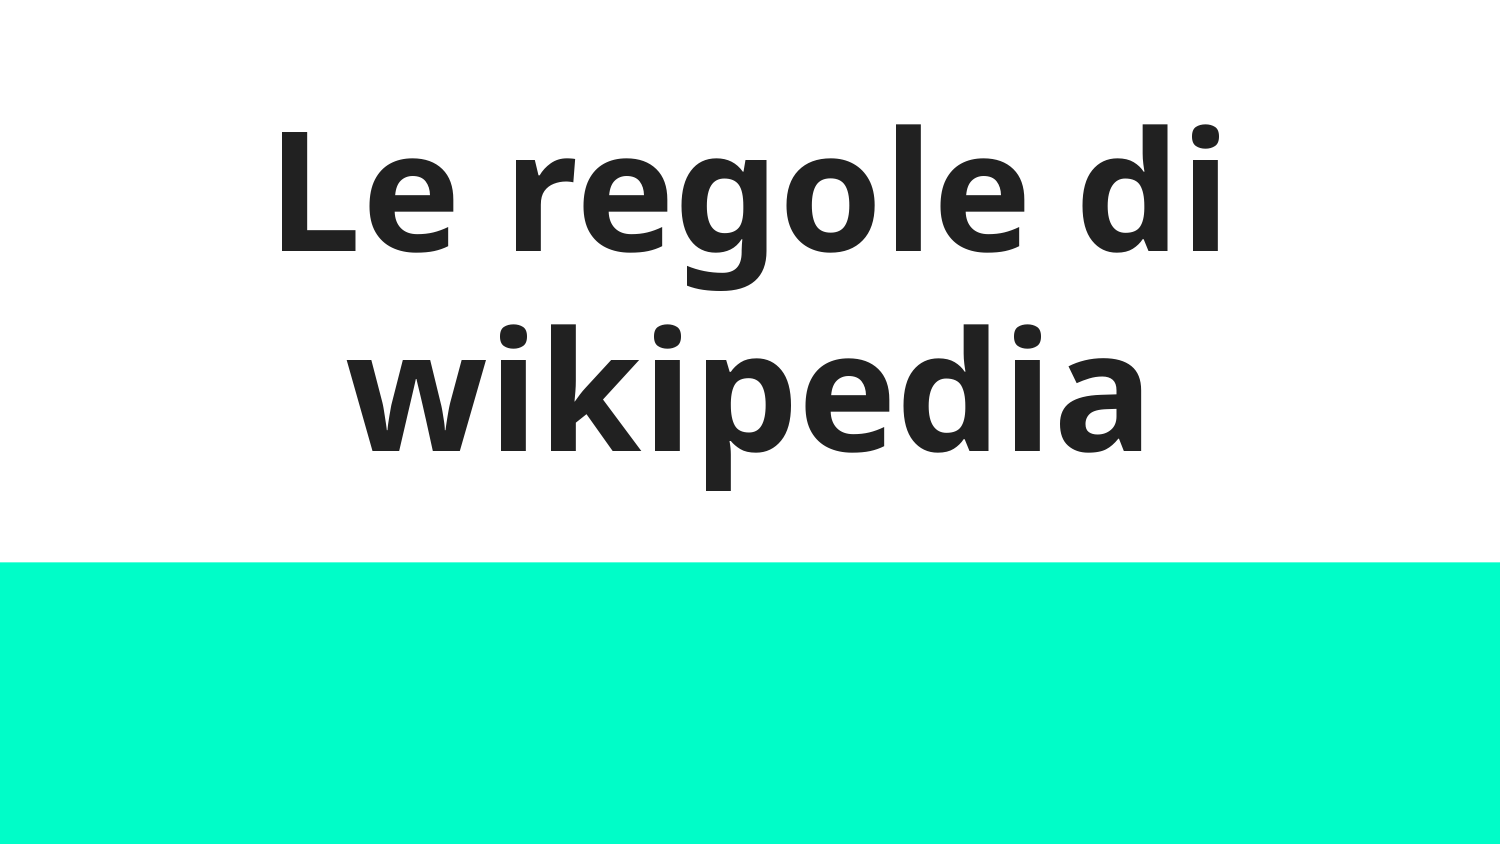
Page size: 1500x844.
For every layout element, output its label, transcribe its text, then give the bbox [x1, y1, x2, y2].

title Le regole di wikipedia [51, 64, 1449, 506]
